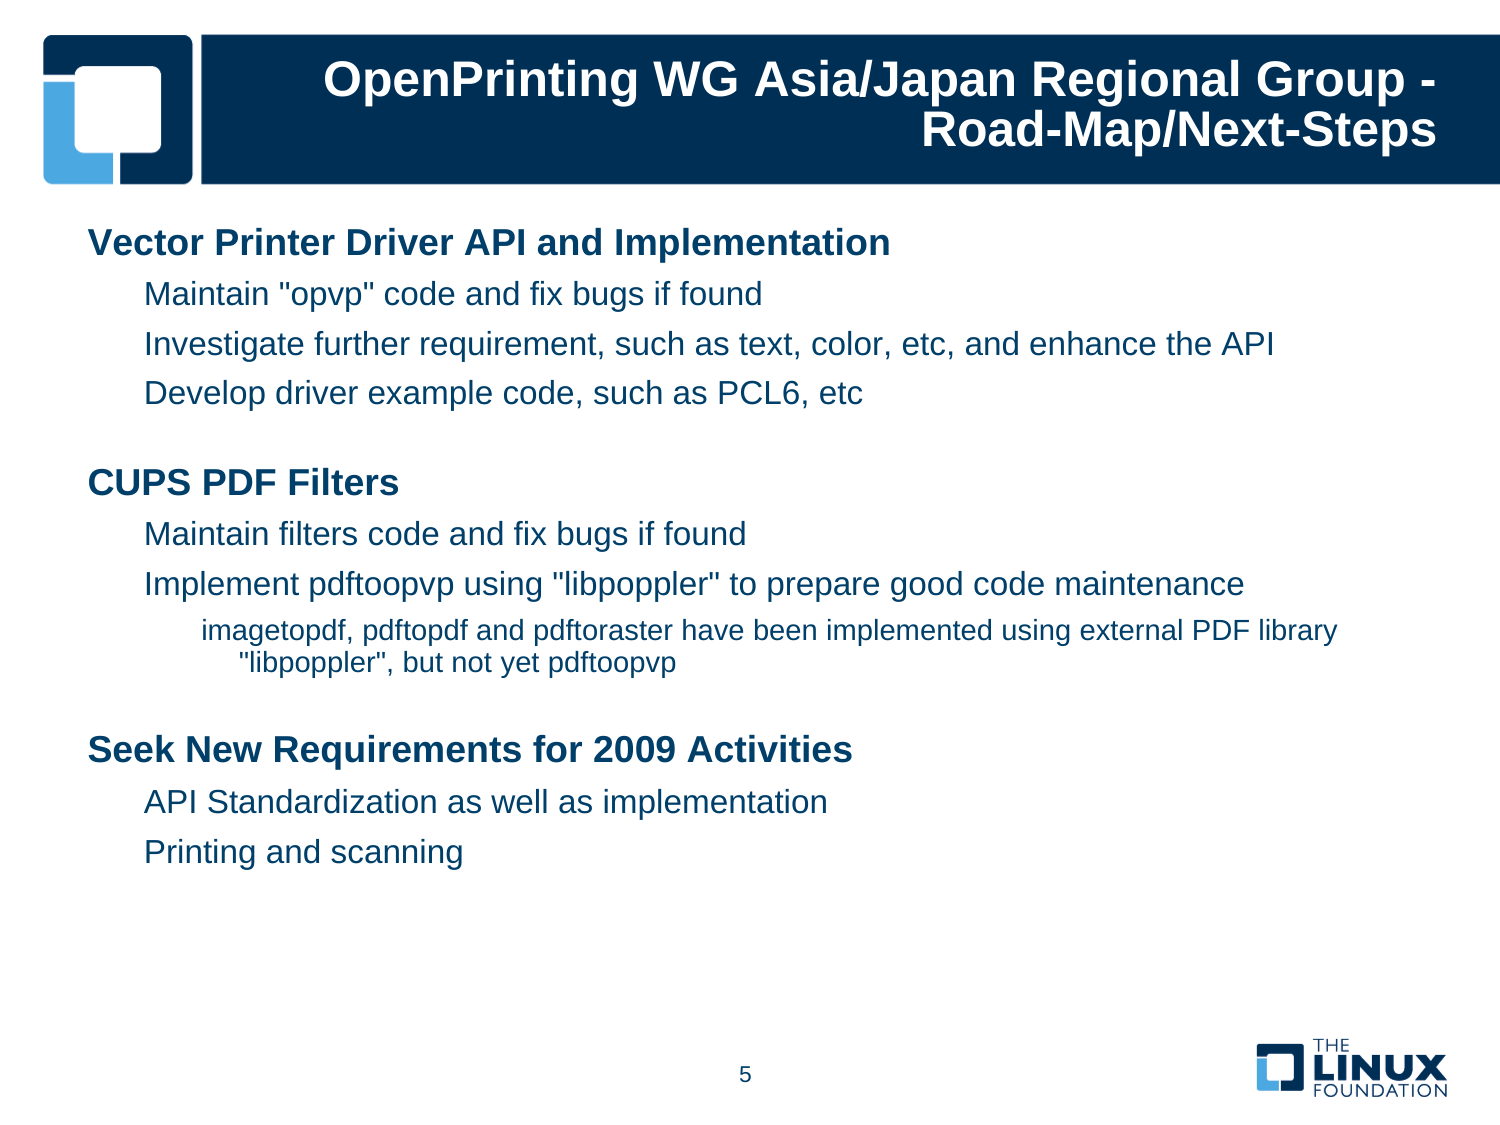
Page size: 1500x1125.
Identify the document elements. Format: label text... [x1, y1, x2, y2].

title OpenPrinting WG Asia/Japan Regional Group - Road-Map/Next-Steps [249, 44, 1438, 168]
list Vector Printer Driver API and Implementation Maintain "opvp" code and fix bugs if found Investigate further requirement, such as text, color, etc, and enhance the API Develop driver example code, such as PCL6, etc CUPS PDF Filters Maintain filters code and fix bugs if found Implement pdftoopvp using "libpoppler" to prepare good code maintenance imagetopdf, pdftopdf and pdftoraster have been implemented using external PDF library "libpoppler", but not yet pdftoopvp Seek New Requirements for 2009 Activities API Standardization as well as implementation Printing and scanning [87, 224, 1450, 1011]
picture [0, 0, 1500, 1125]
